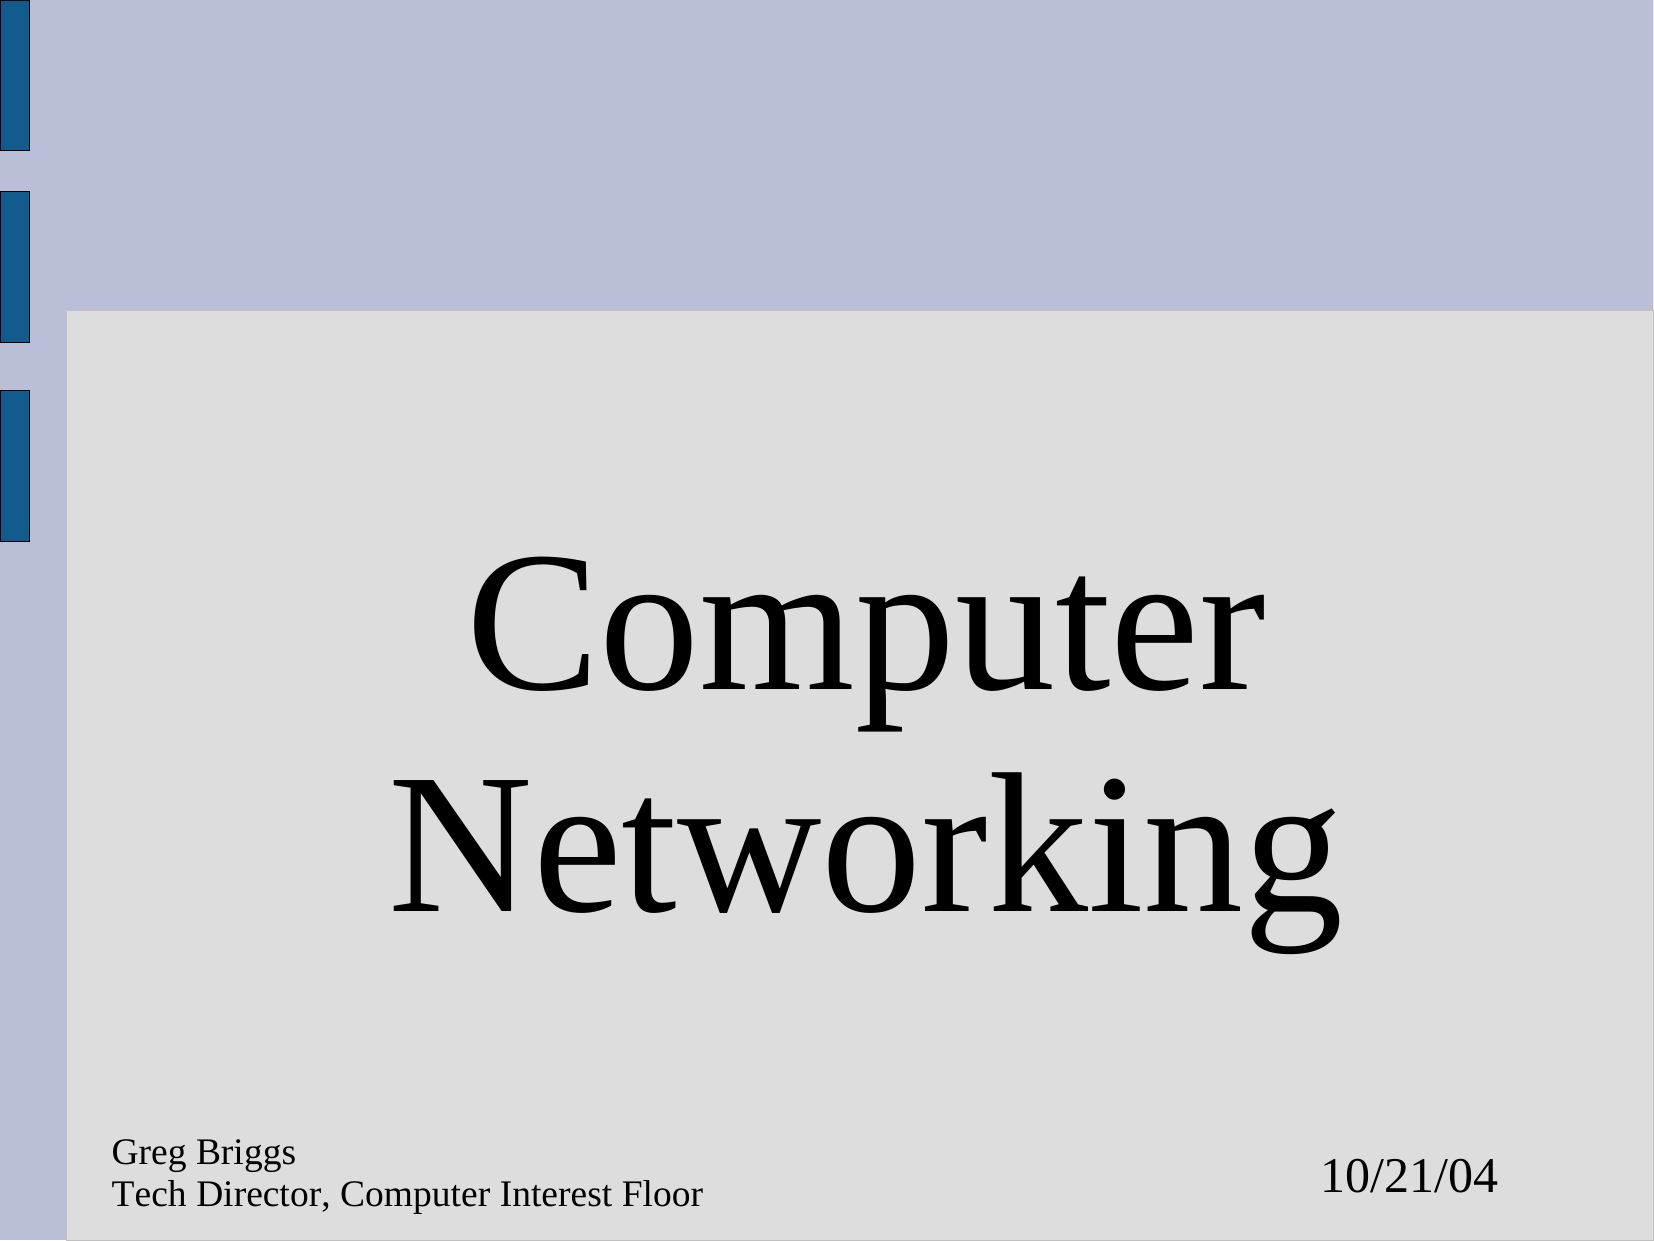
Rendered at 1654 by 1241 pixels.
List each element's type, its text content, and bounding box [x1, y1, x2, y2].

text_box Greg Briggs Tech Director, Computer Interest Floor [111, 1131, 704, 1215]
text_box Computer Networking [388, 511, 1345, 955]
text_box 10/21/04 [1320, 1147, 1591, 1204]
